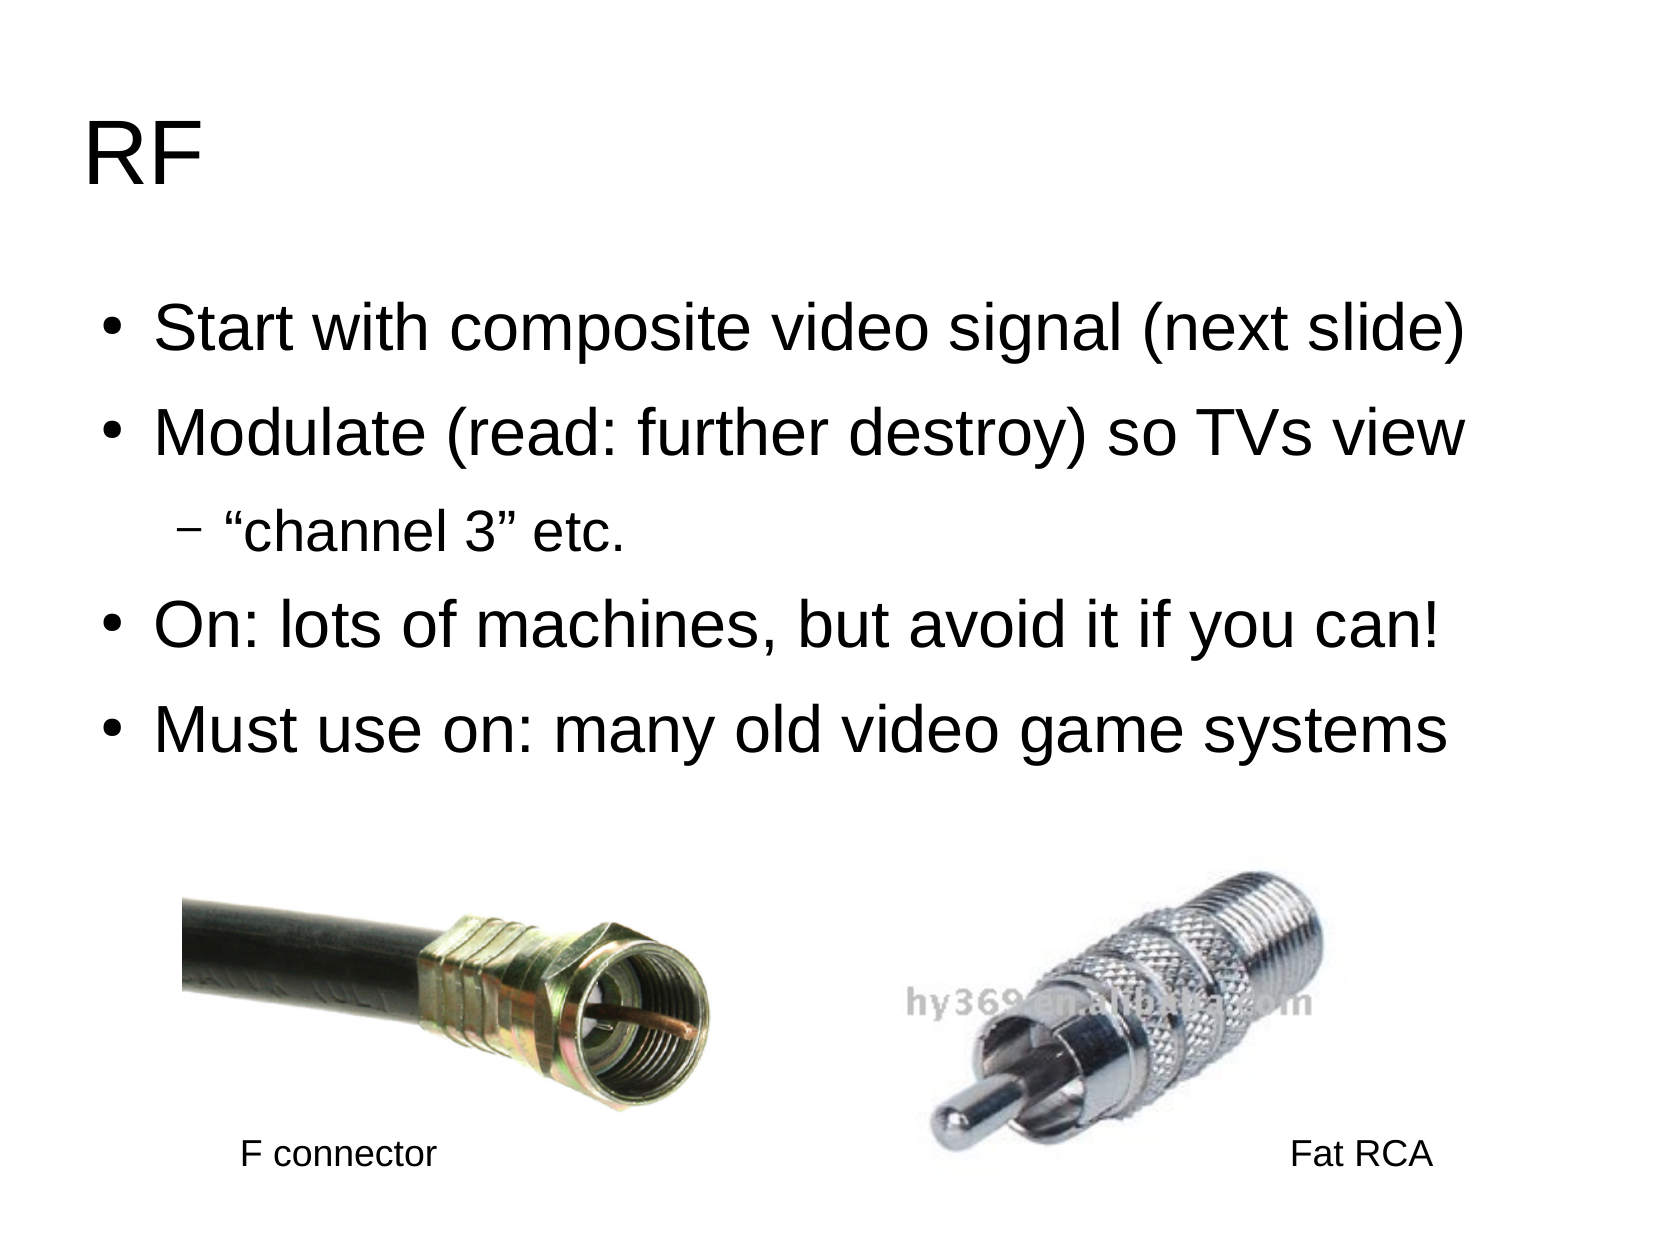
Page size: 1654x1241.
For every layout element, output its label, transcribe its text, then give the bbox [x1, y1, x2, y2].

text_box Fat RCA [1275, 1125, 1538, 1182]
list Start with composite video signal (next slide) Modulate (read: further destroy) so TVs view “channel 3” etc. On: lots of machines, but avoid it if you can! Must use on: many old video game systems [82, 290, 1571, 1094]
picture [900, 854, 1348, 1179]
text_box F connector [225, 1125, 488, 1182]
picture [182, 799, 751, 1180]
title RF [82, 49, 1571, 257]
